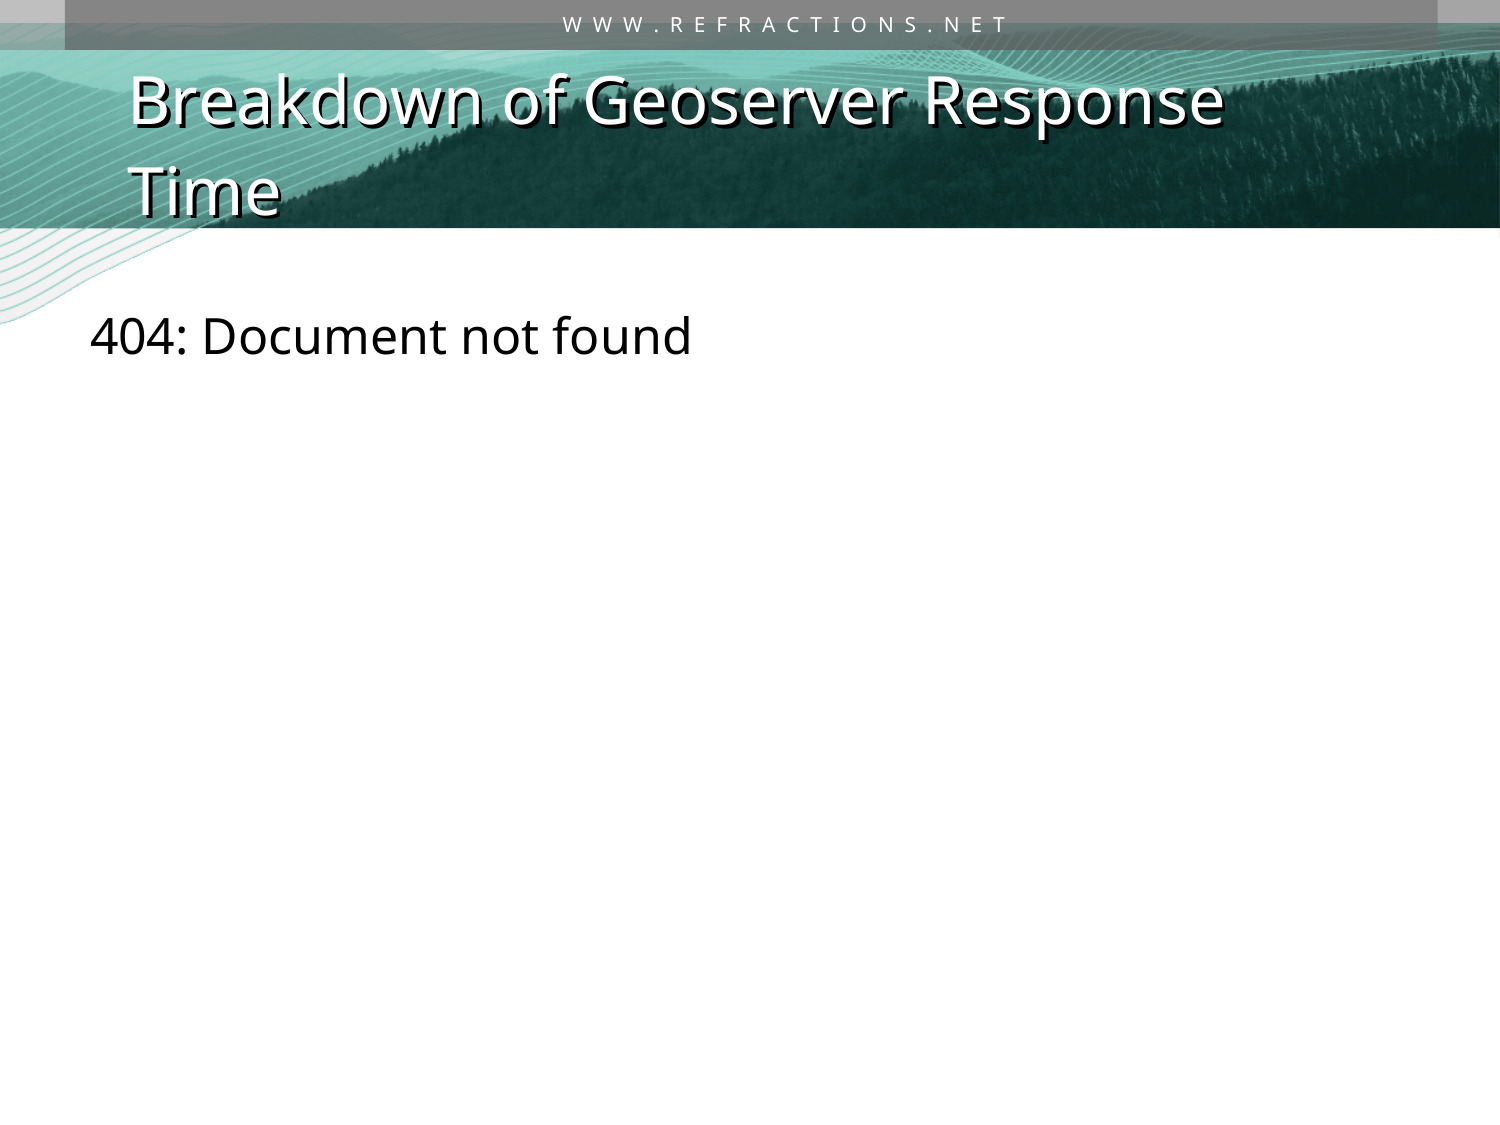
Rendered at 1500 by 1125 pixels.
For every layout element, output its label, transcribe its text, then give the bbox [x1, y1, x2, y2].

picture [0, 50, 1500, 325]
title Breakdown of Geoserver Response Time [112, 62, 1388, 226]
list 404: Document not found [75, 294, 1463, 445]
